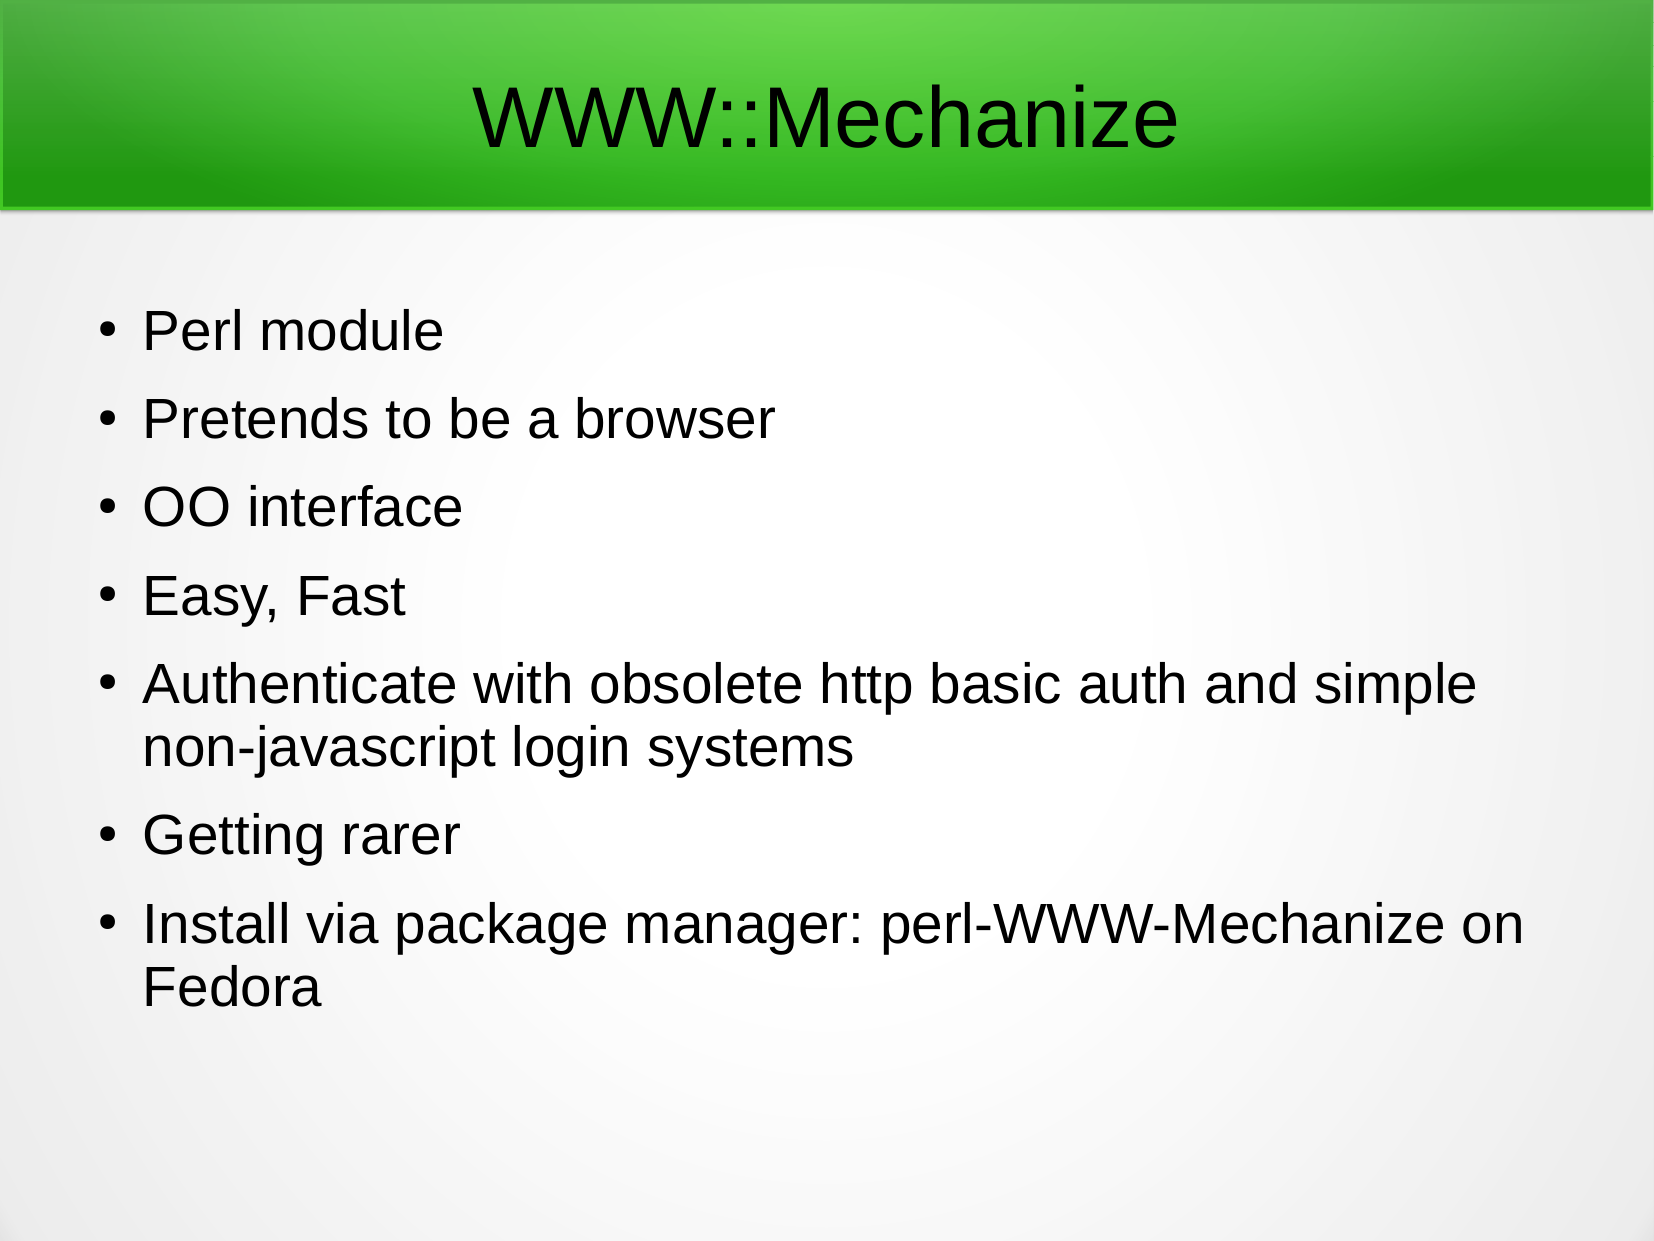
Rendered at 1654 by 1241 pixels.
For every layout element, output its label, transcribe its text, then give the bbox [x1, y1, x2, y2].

title WWW::Mechanize [82, 47, 1571, 189]
list Perl module Pretends to be a browser OO interface Easy, Fast Authenticate with obsolete http basic auth and simple non-javascript login systems Getting rarer Install via package manager: perl-WWW-Mechanize on Fedora [82, 299, 1571, 1019]
